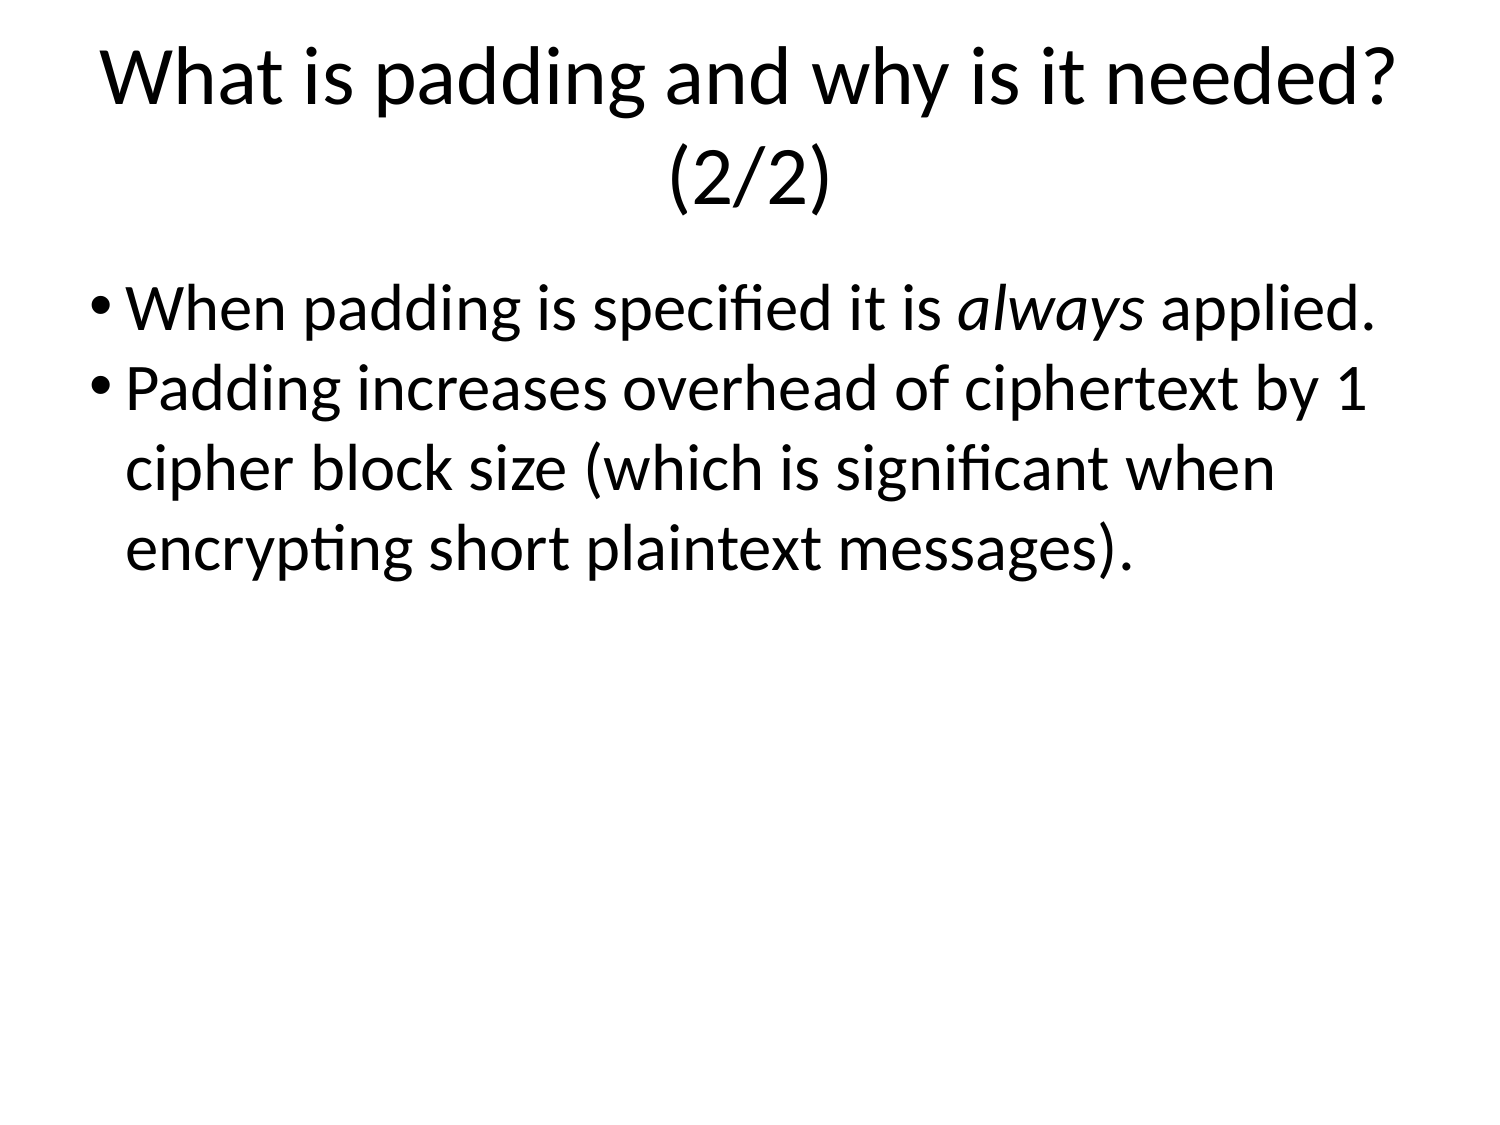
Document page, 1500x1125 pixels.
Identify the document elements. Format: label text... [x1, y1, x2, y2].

text_box When padding is specified it is always applied. Padding increases overhead of ciphertext by 1 cipher block size (which is significant when encrypting short plaintext messages). [75, 256, 1425, 999]
text_box What is padding and why is it needed? (2/2) [75, 27, 1425, 215]
